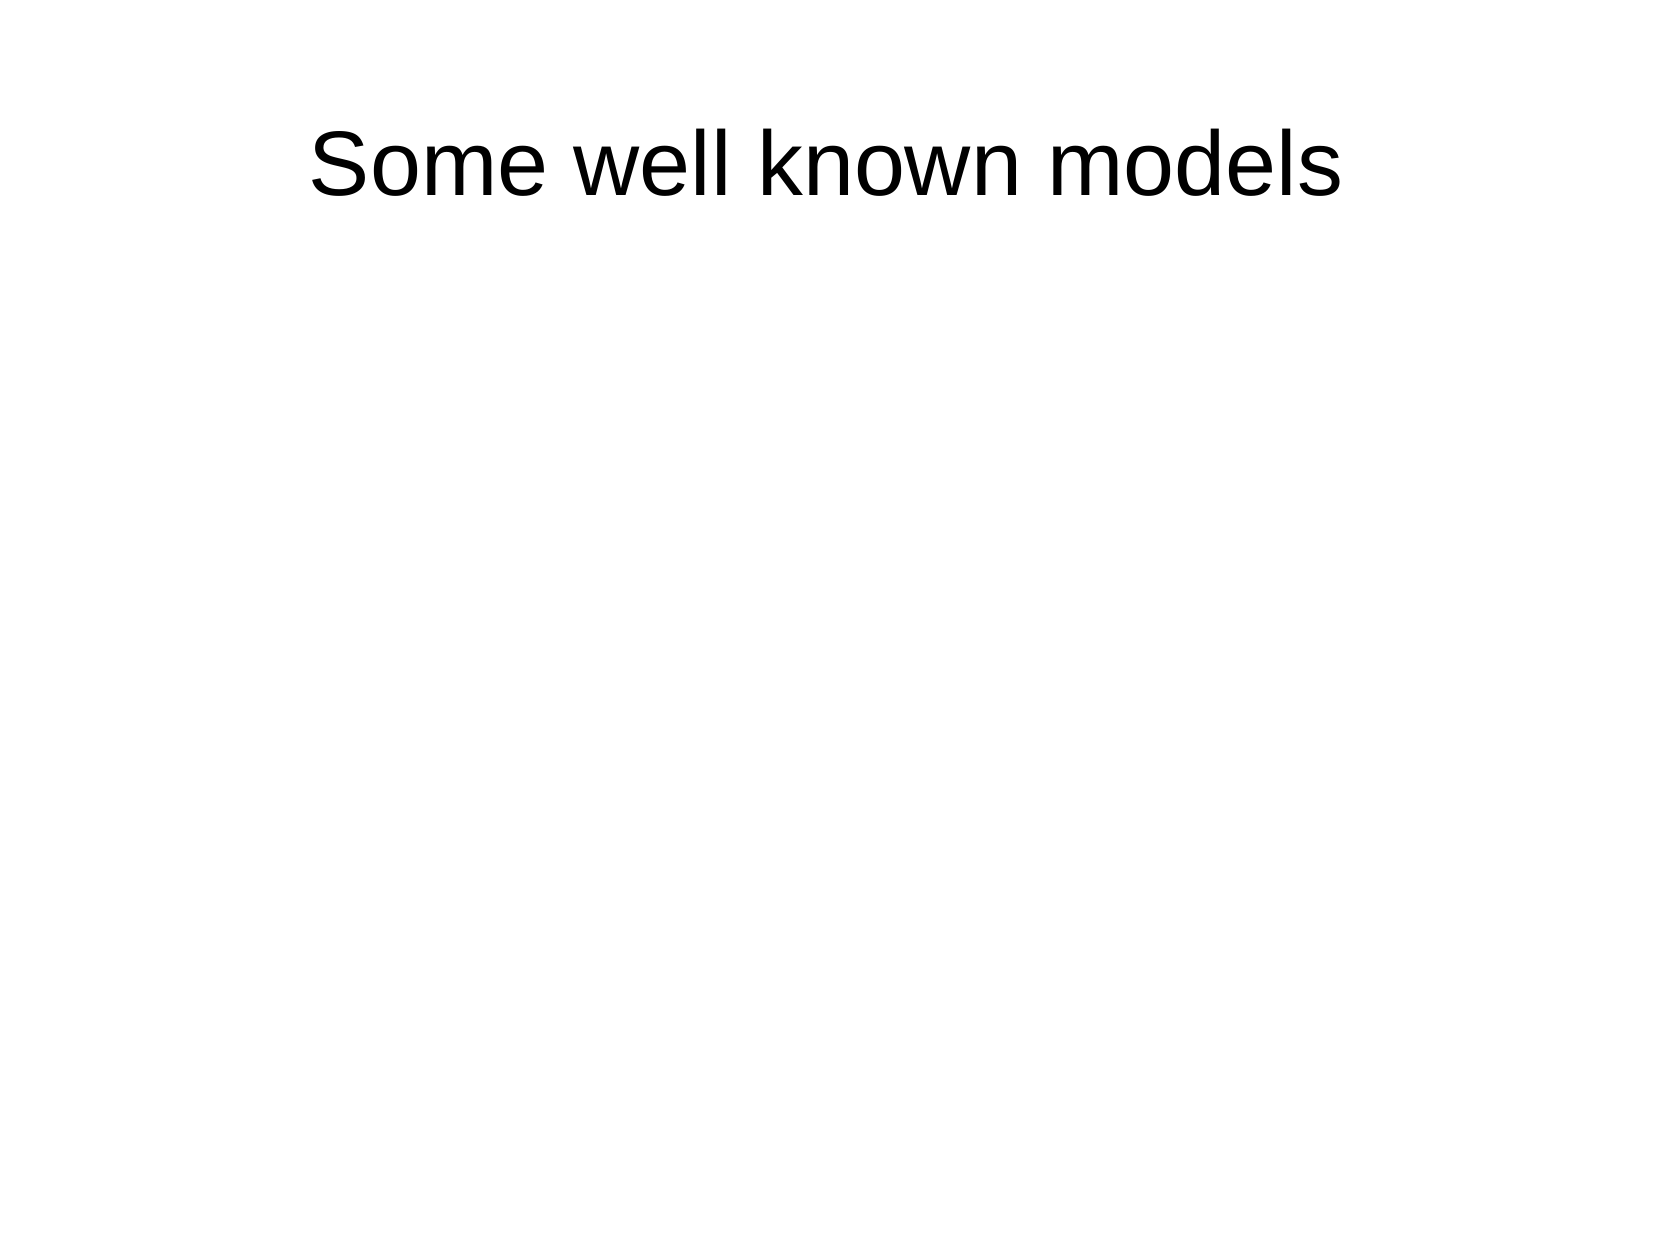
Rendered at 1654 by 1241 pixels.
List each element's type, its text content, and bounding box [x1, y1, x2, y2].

title Some well known models [82, 112, 1571, 1139]
